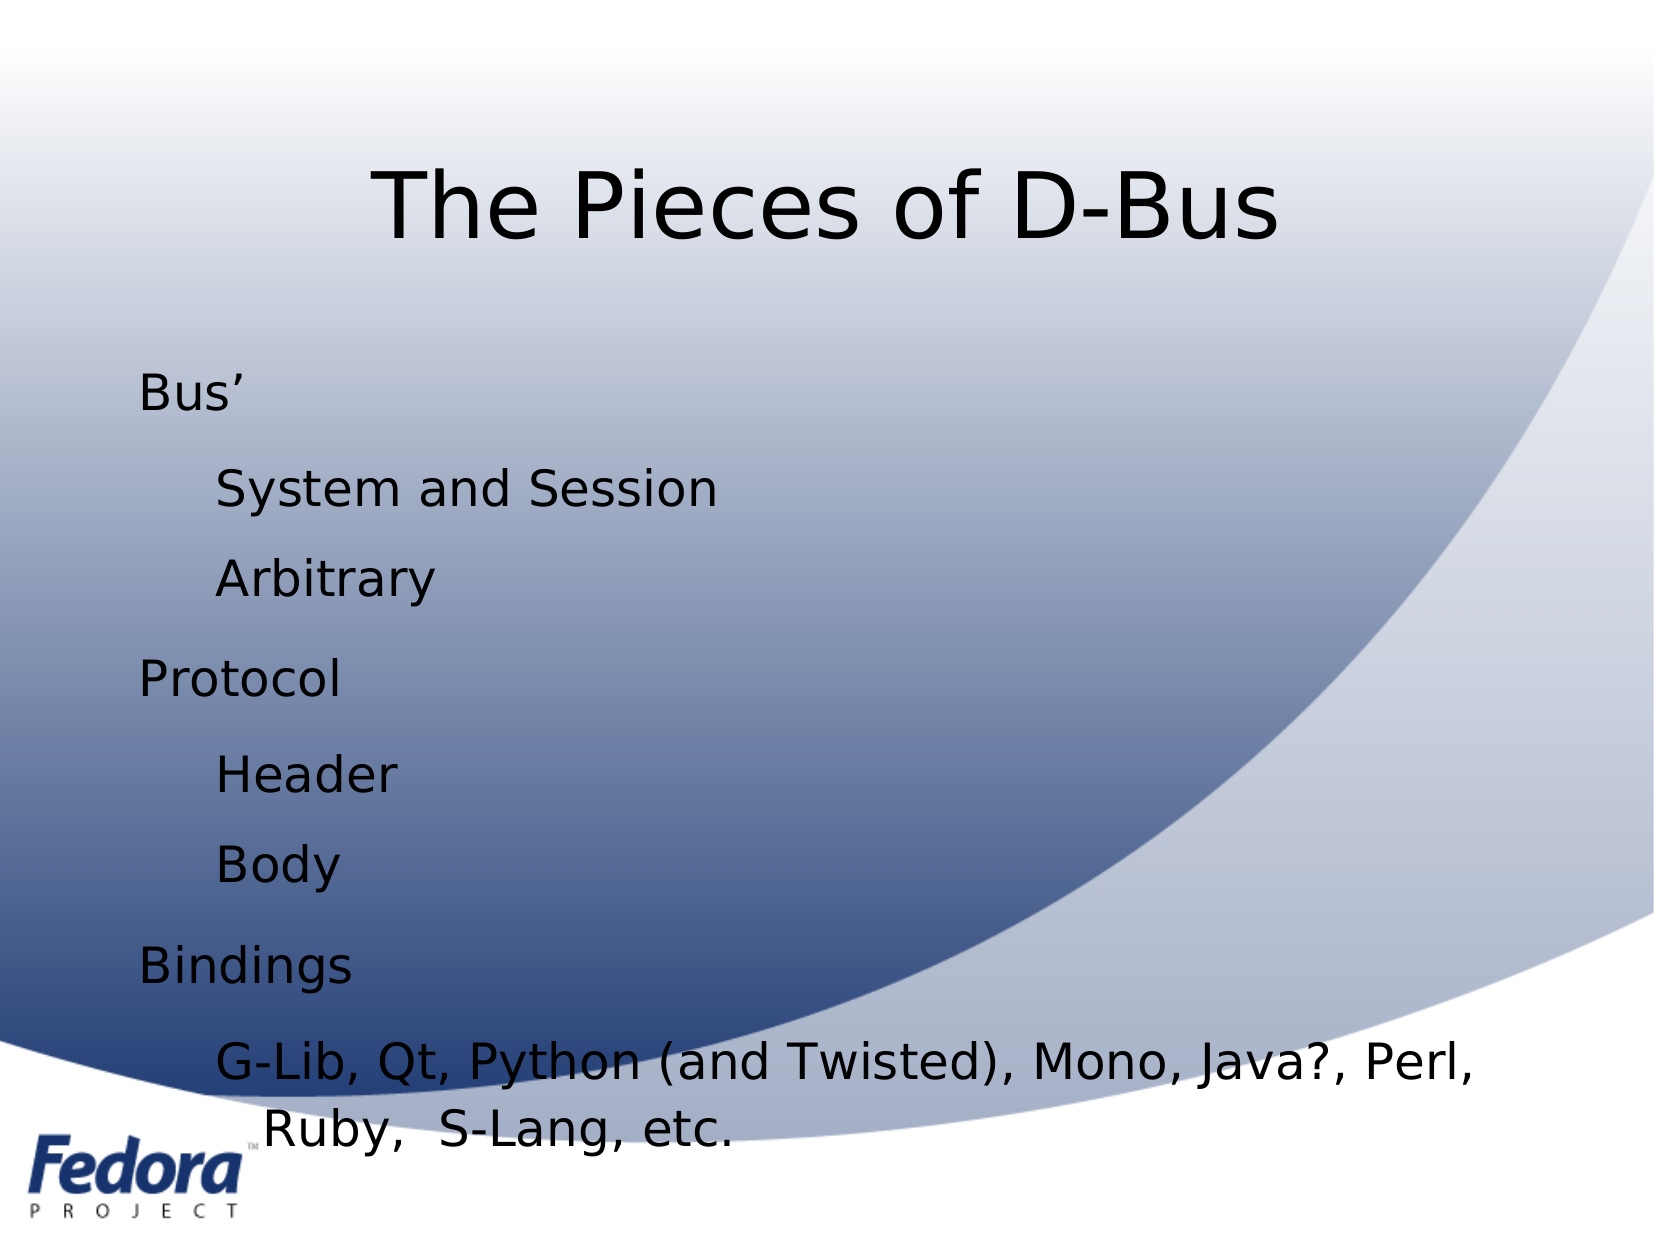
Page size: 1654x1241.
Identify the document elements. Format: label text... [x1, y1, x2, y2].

picture [0, 0, 1654, 1241]
list Bus’ System and Session Arbitrary Protocol Header Body Bindings G-Lib, Qt, Python (and Twisted), Mono, Java?, Perl, Ruby, S-Lang, etc. [121, 344, 1534, 1158]
title The Pieces of D-Bus [121, 102, 1534, 310]
